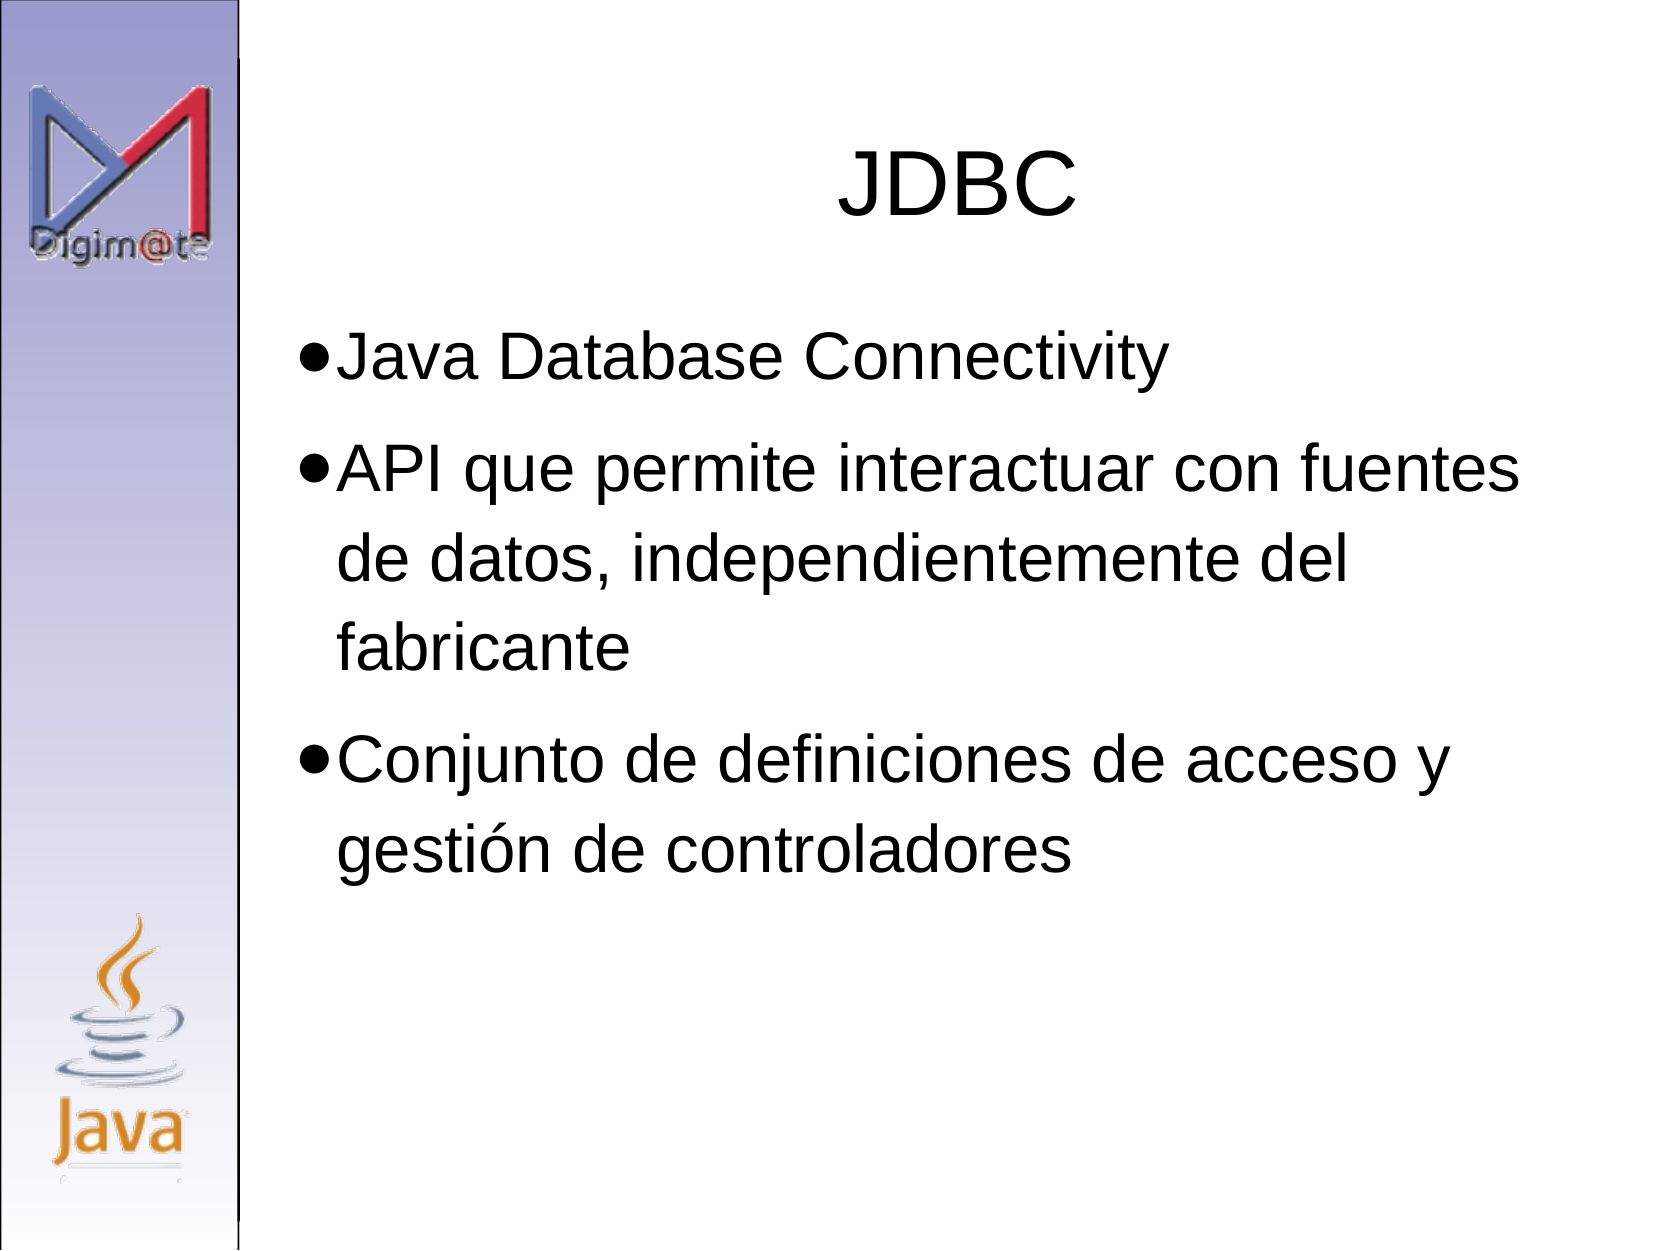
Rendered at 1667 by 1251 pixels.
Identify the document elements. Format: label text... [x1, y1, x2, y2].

picture [0, 0, 1667, 1250]
list Java Database Connectivity API que permite interactuar con fuentes de datos, independientemente del fabricante Conjunto de definiciones de acceso y gestión de controladores [267, 297, 1596, 1130]
title JDBC [267, 65, 1650, 281]
